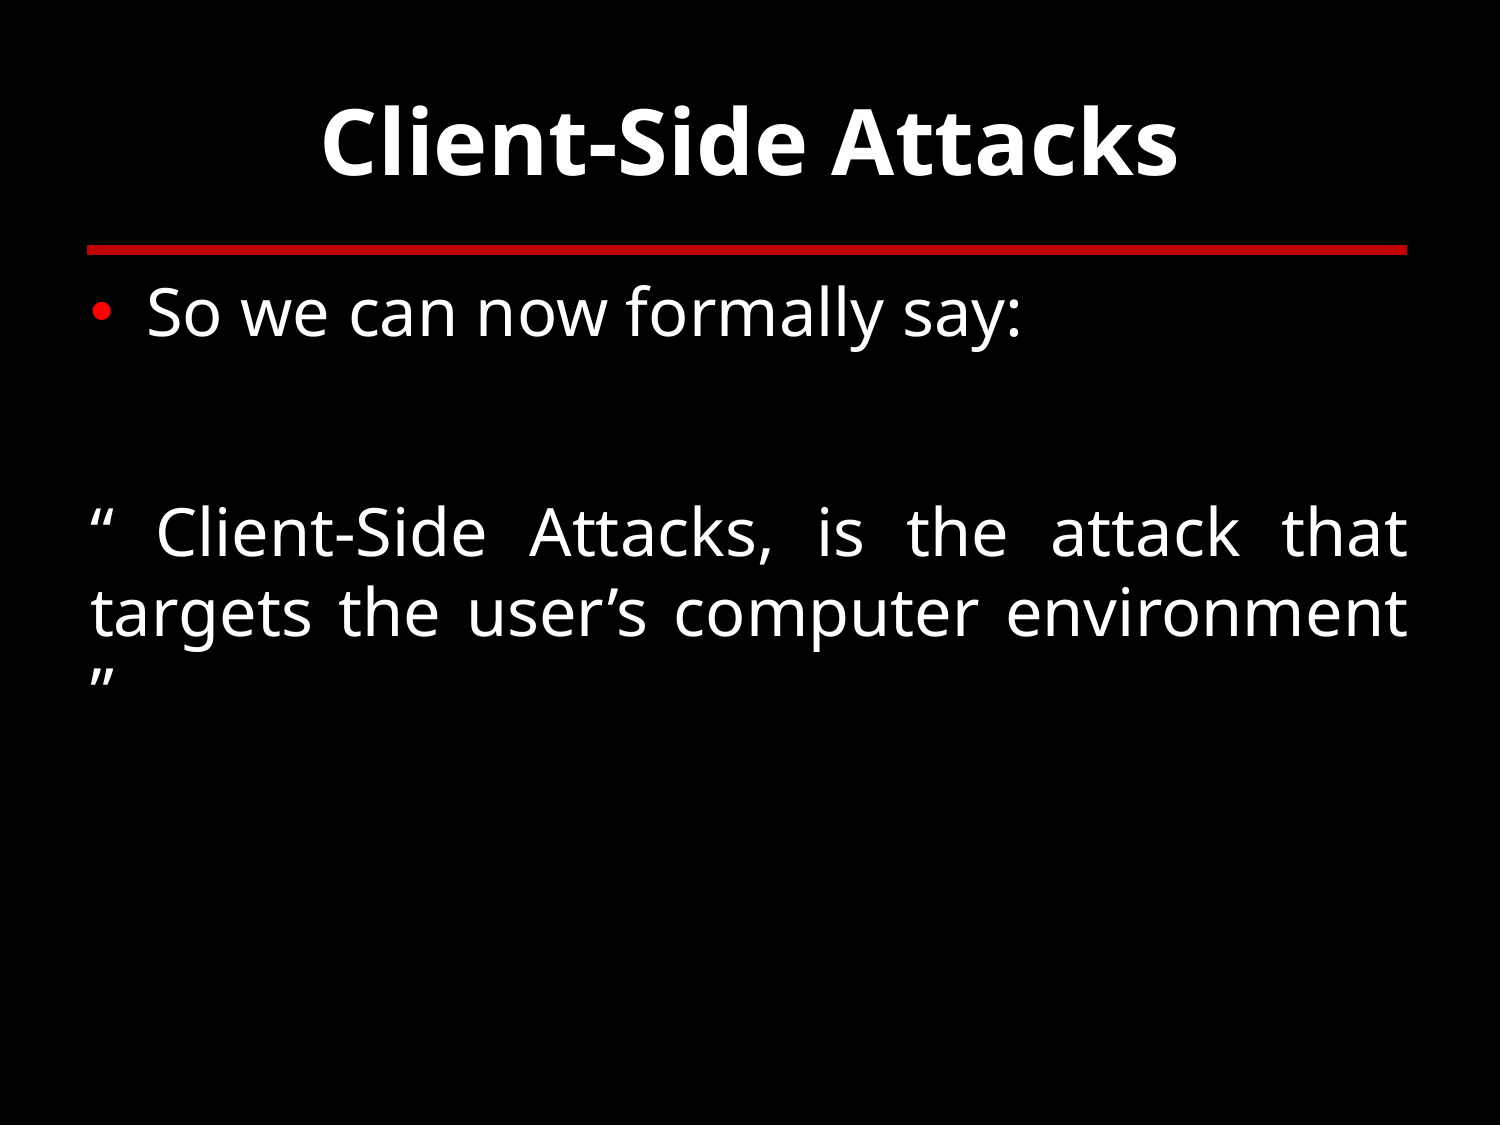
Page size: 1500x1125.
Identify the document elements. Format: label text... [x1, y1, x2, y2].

list So we can now formally say: “ Client-Side Attacks, is the attack that targets the user’s computer environment ” [75, 262, 1425, 1005]
title Client-Side Attacks [75, 45, 1425, 233]
